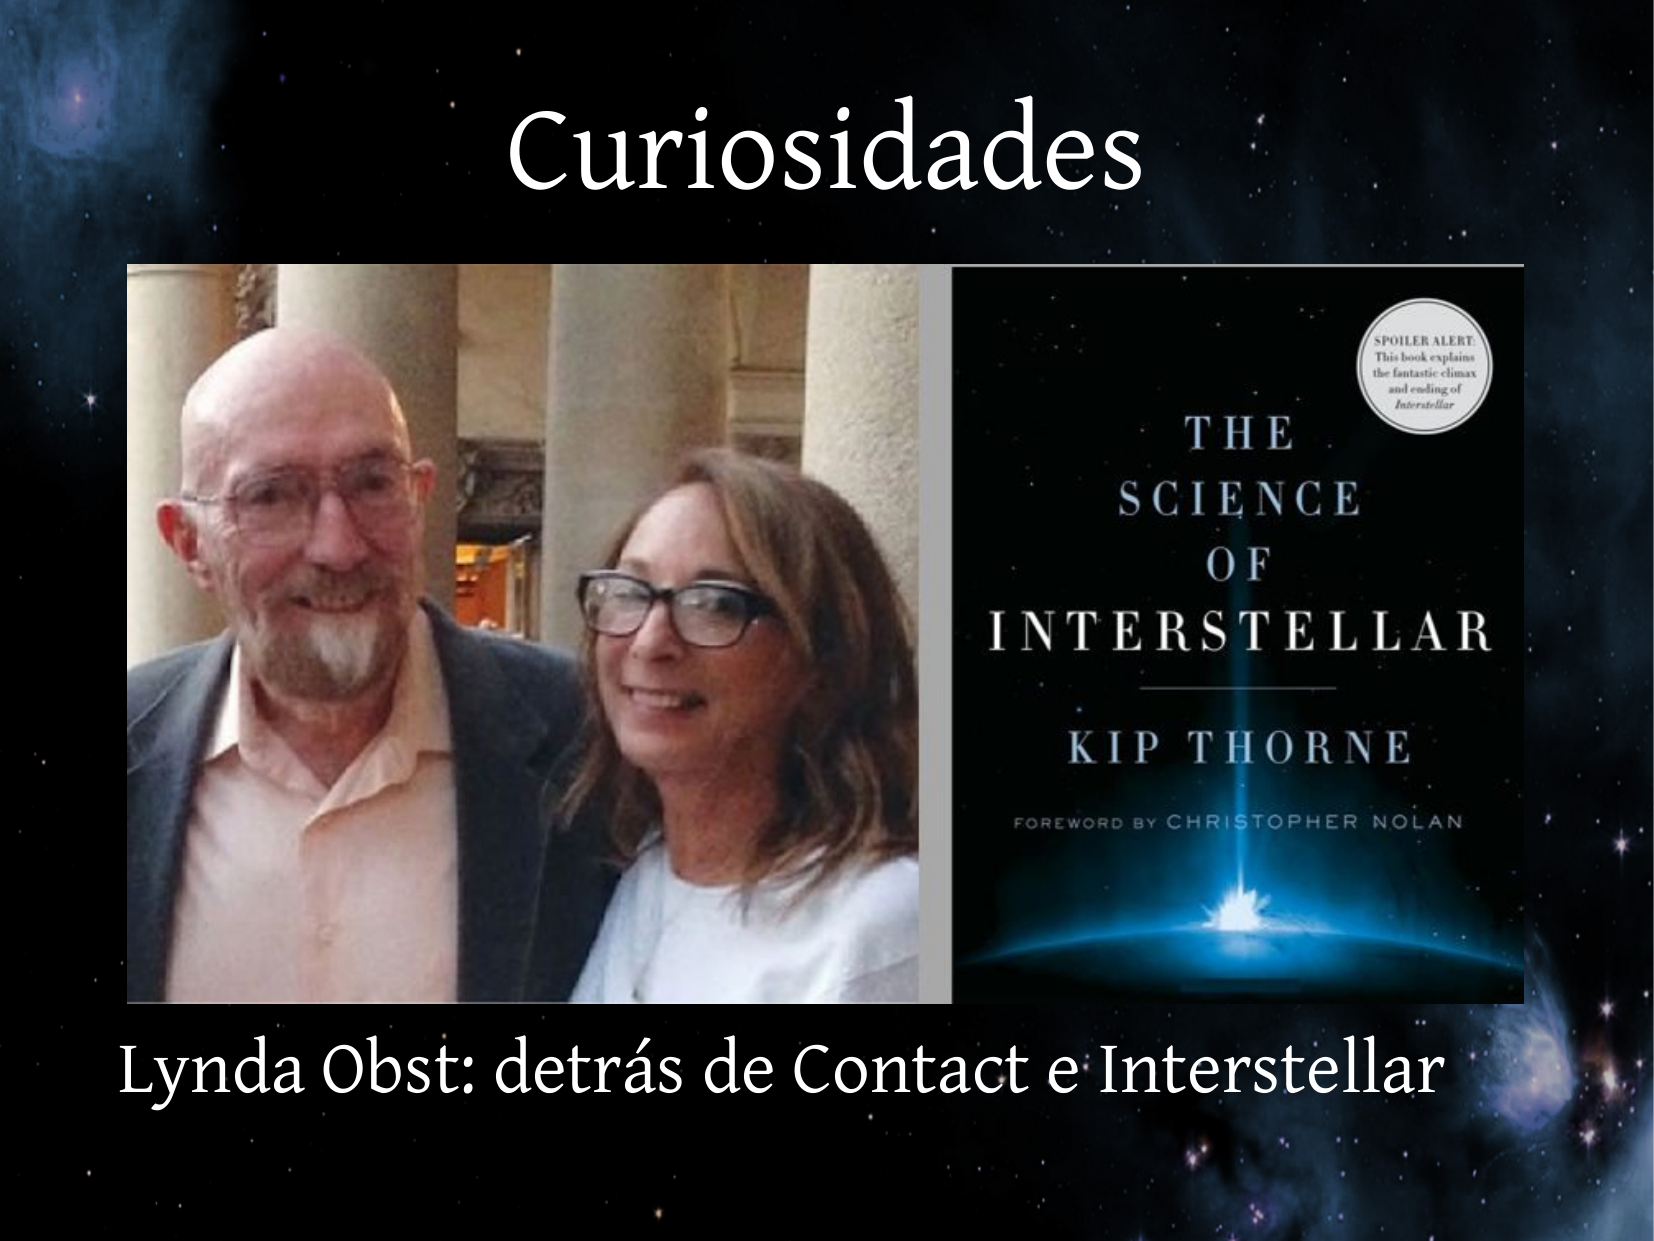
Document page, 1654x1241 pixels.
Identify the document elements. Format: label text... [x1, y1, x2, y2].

title Curiosidades [82, 49, 1571, 257]
picture [0, 0, 1654, 1241]
list Lynda Obst: detrás de Contact e Interstellar [47, 1027, 1561, 1201]
